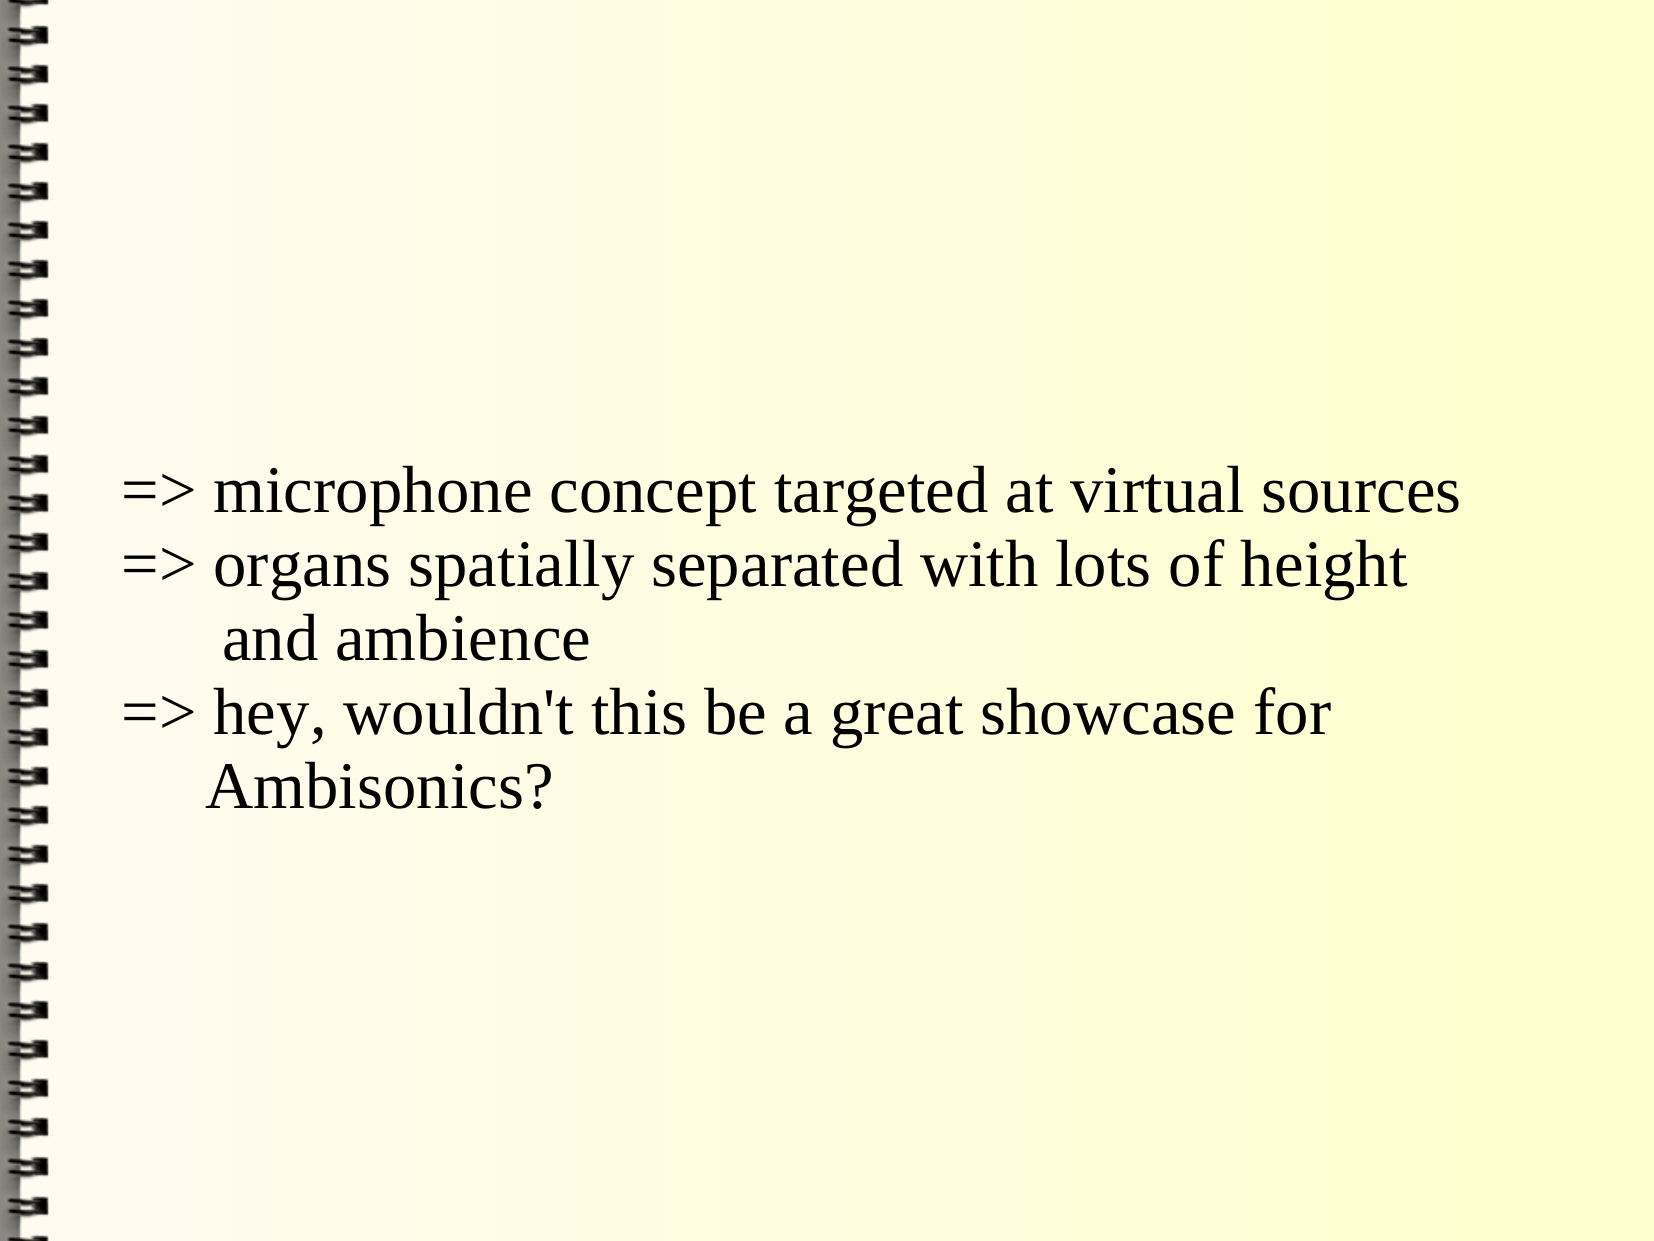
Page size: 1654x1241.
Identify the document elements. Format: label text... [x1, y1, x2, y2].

picture [0, 0, 1654, 1241]
subtitle => microphone concept targeted at virtual sources => organs spatially separated with lots of height and ambience => hey, wouldn't this be a great showcase for Ambisonics? [121, 112, 1534, 1164]
